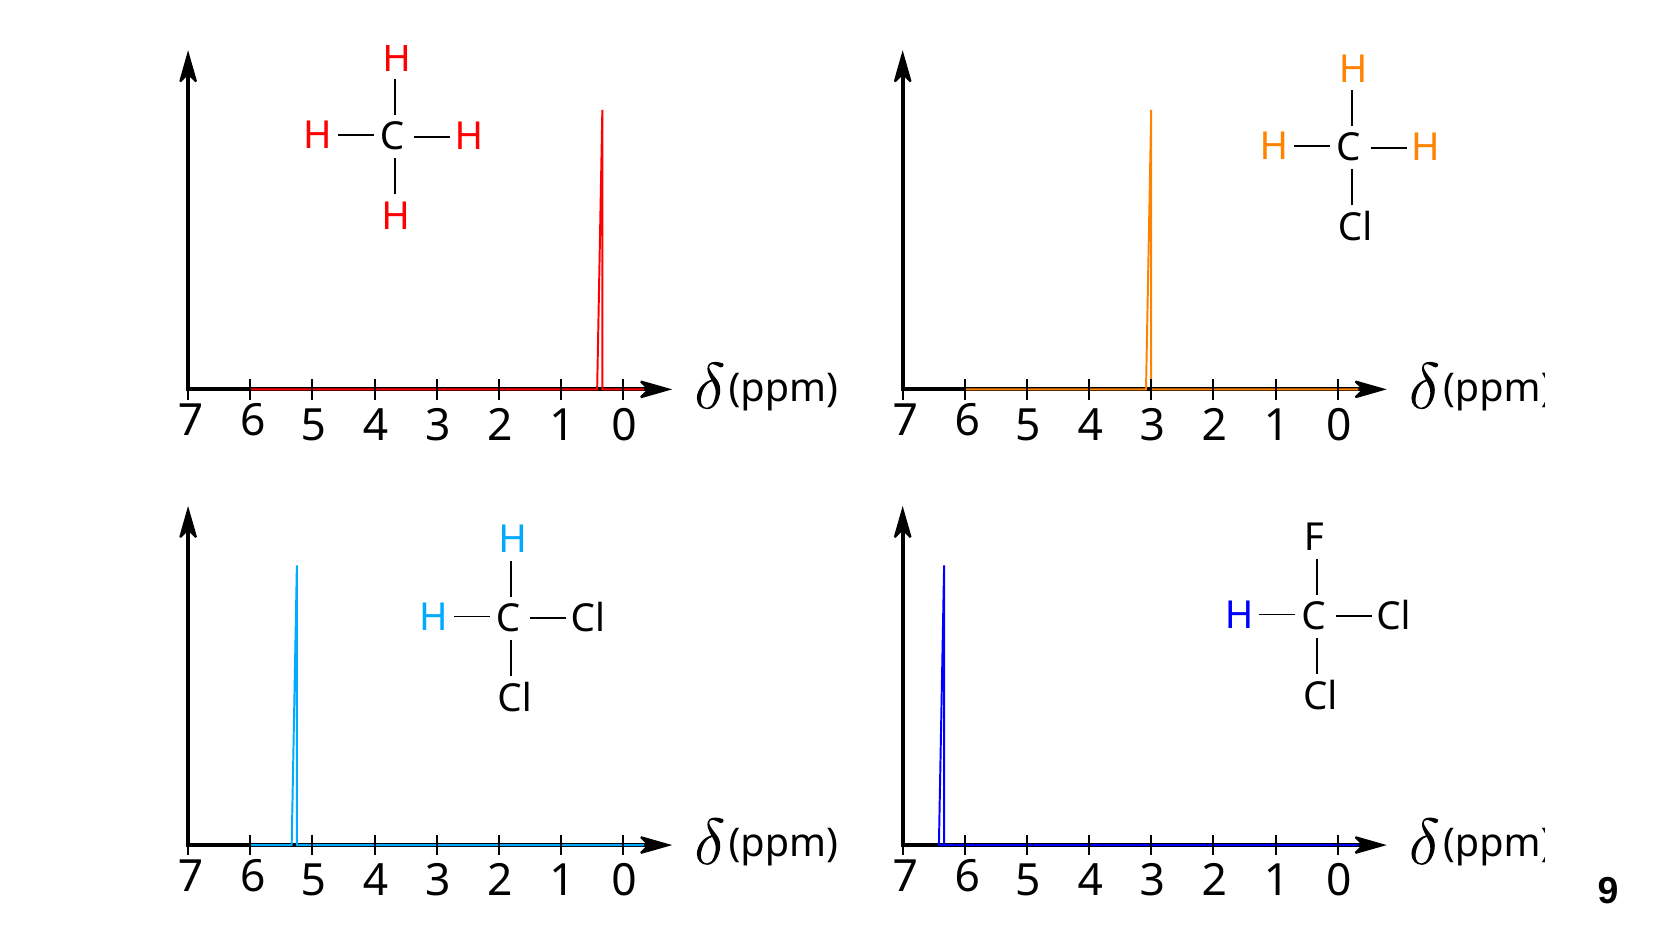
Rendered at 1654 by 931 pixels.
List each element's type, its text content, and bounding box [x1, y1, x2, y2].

picture [178, 45, 1546, 897]
text_box 9 [1582, 862, 1634, 920]
